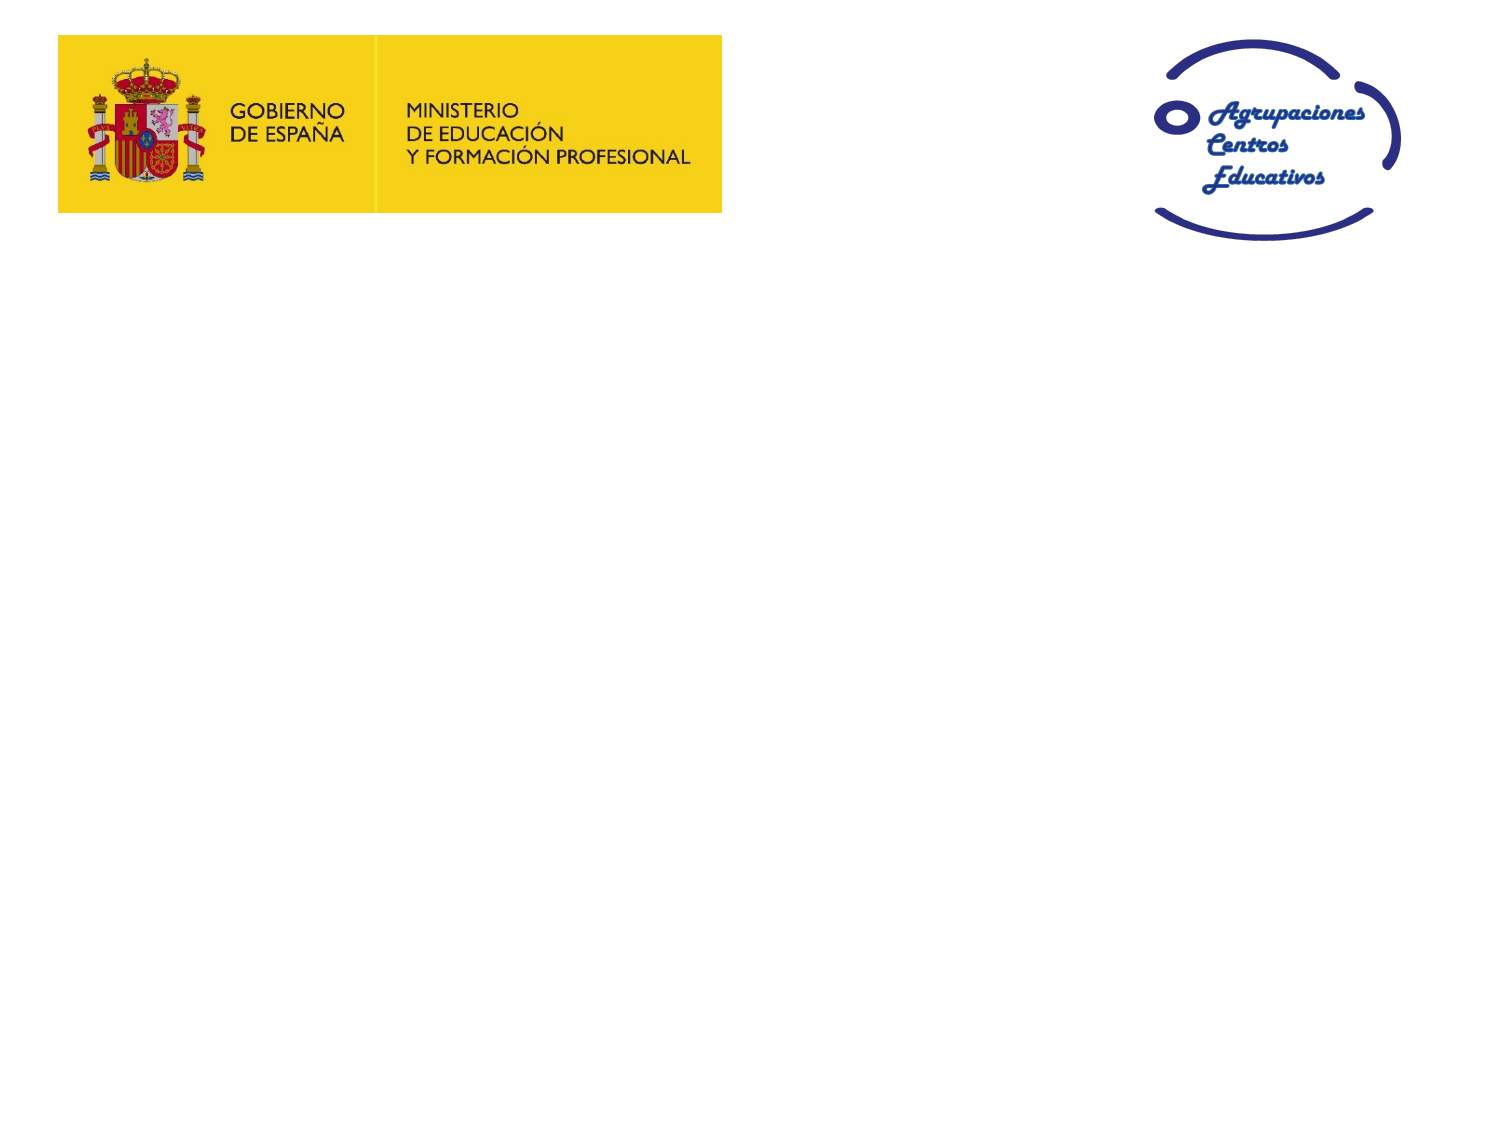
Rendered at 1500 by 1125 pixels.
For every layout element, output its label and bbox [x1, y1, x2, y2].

picture [58, 35, 722, 213]
picture [1154, 0, 1401, 241]
